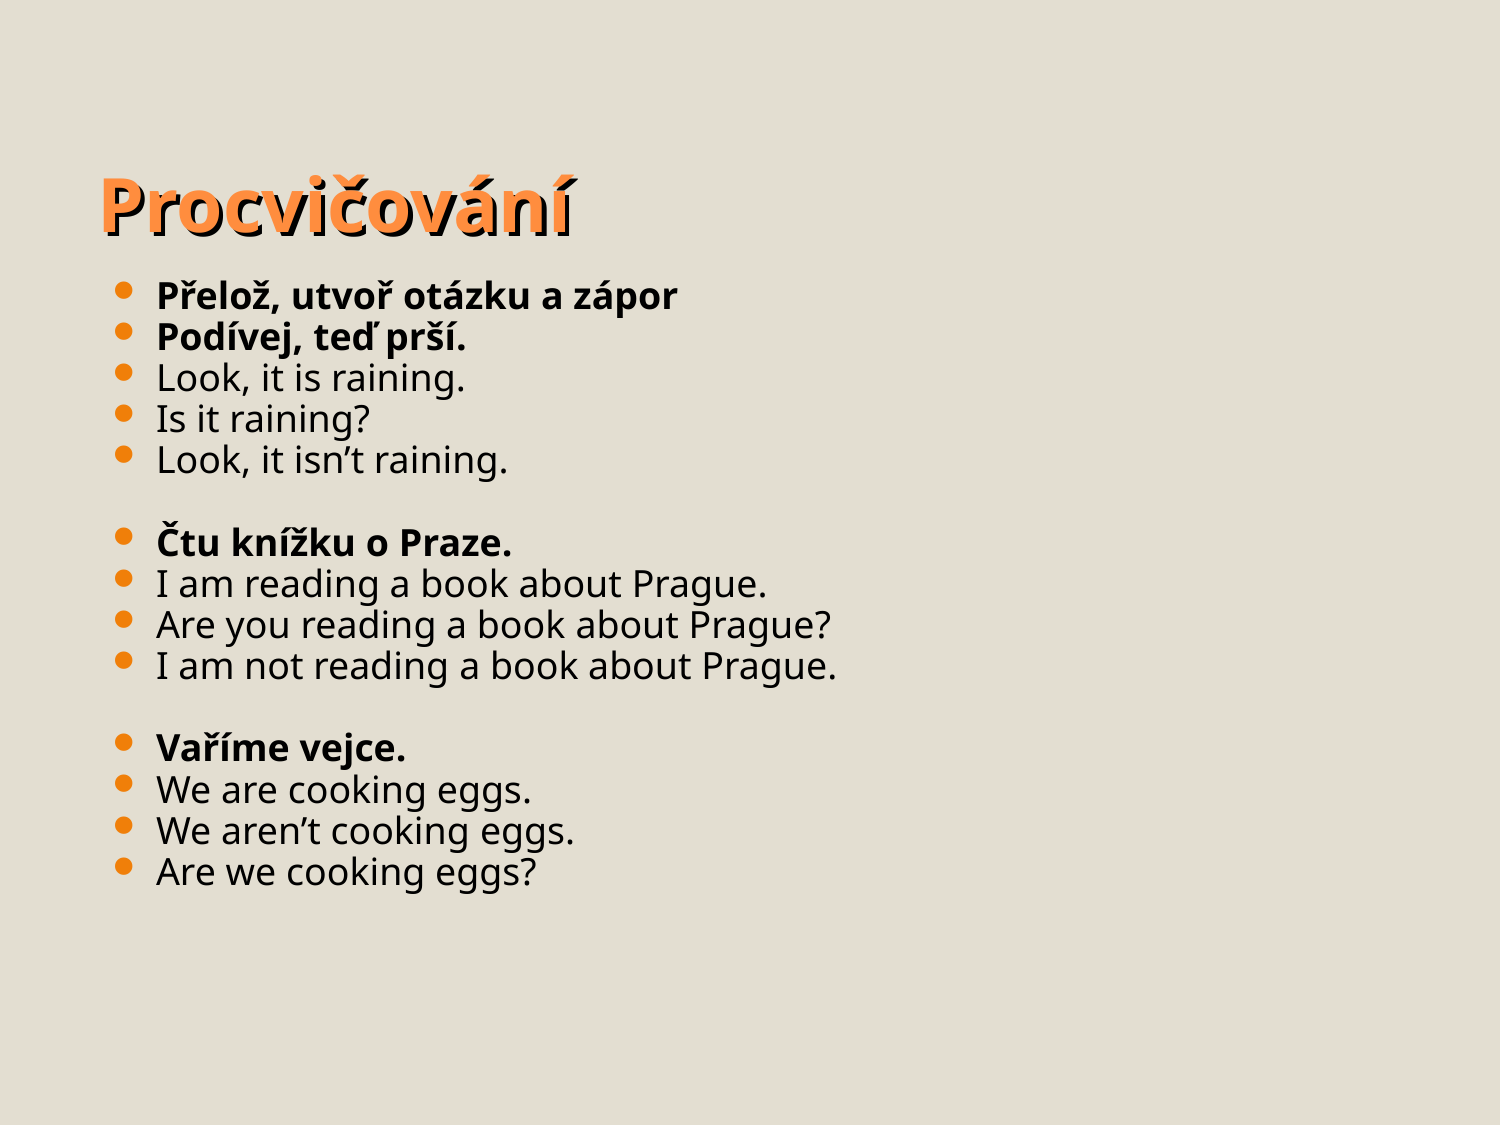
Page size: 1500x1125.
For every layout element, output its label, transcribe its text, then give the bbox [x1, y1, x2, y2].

list Přelož, utvoř otázku a zápor Podívej, teď prší. Look, it is raining. Is it raining? Look, it isn’t raining. Čtu knížku o Praze. I am reading a book about Prague. Are you reading a book about Prague? I am not reading a book about Prague. Vaříme vejce. We are cooking eggs. We aren’t cooking eggs. Are we cooking eggs? [82, 265, 1426, 953]
title Procvičování [82, 82, 1426, 256]
